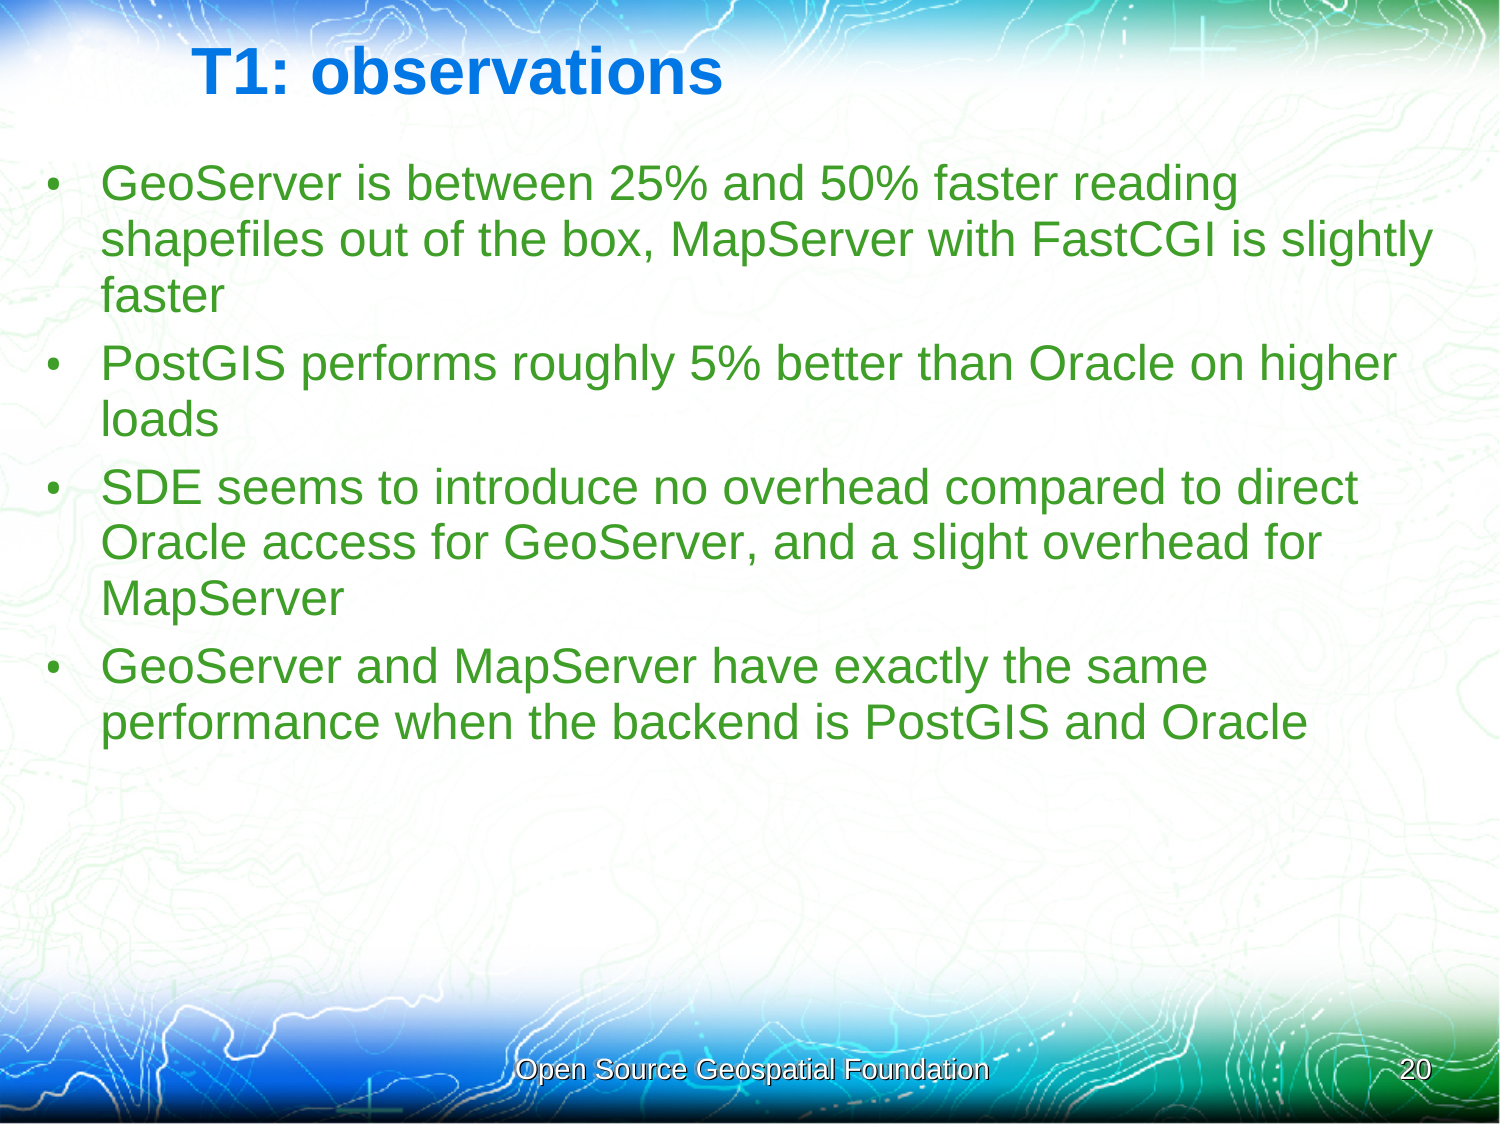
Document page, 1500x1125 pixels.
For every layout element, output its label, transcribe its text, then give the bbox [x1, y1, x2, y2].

list GeoServer is between 25% and 50% faster reading shapefiles out of the box, MapServer with FastCGI is slightly faster PostGIS performs roughly 5% better than Oracle on higher loads SDE seems to introduce no overhead compared to direct Oracle access for GeoServer, and a slight overhead for MapServer GeoServer and MapServer have exactly the same performance when the backend is PostGIS and Oracle [29, 147, 1477, 891]
picture [0, 0, 1500, 1125]
title T1: observations [177, 20, 1477, 122]
